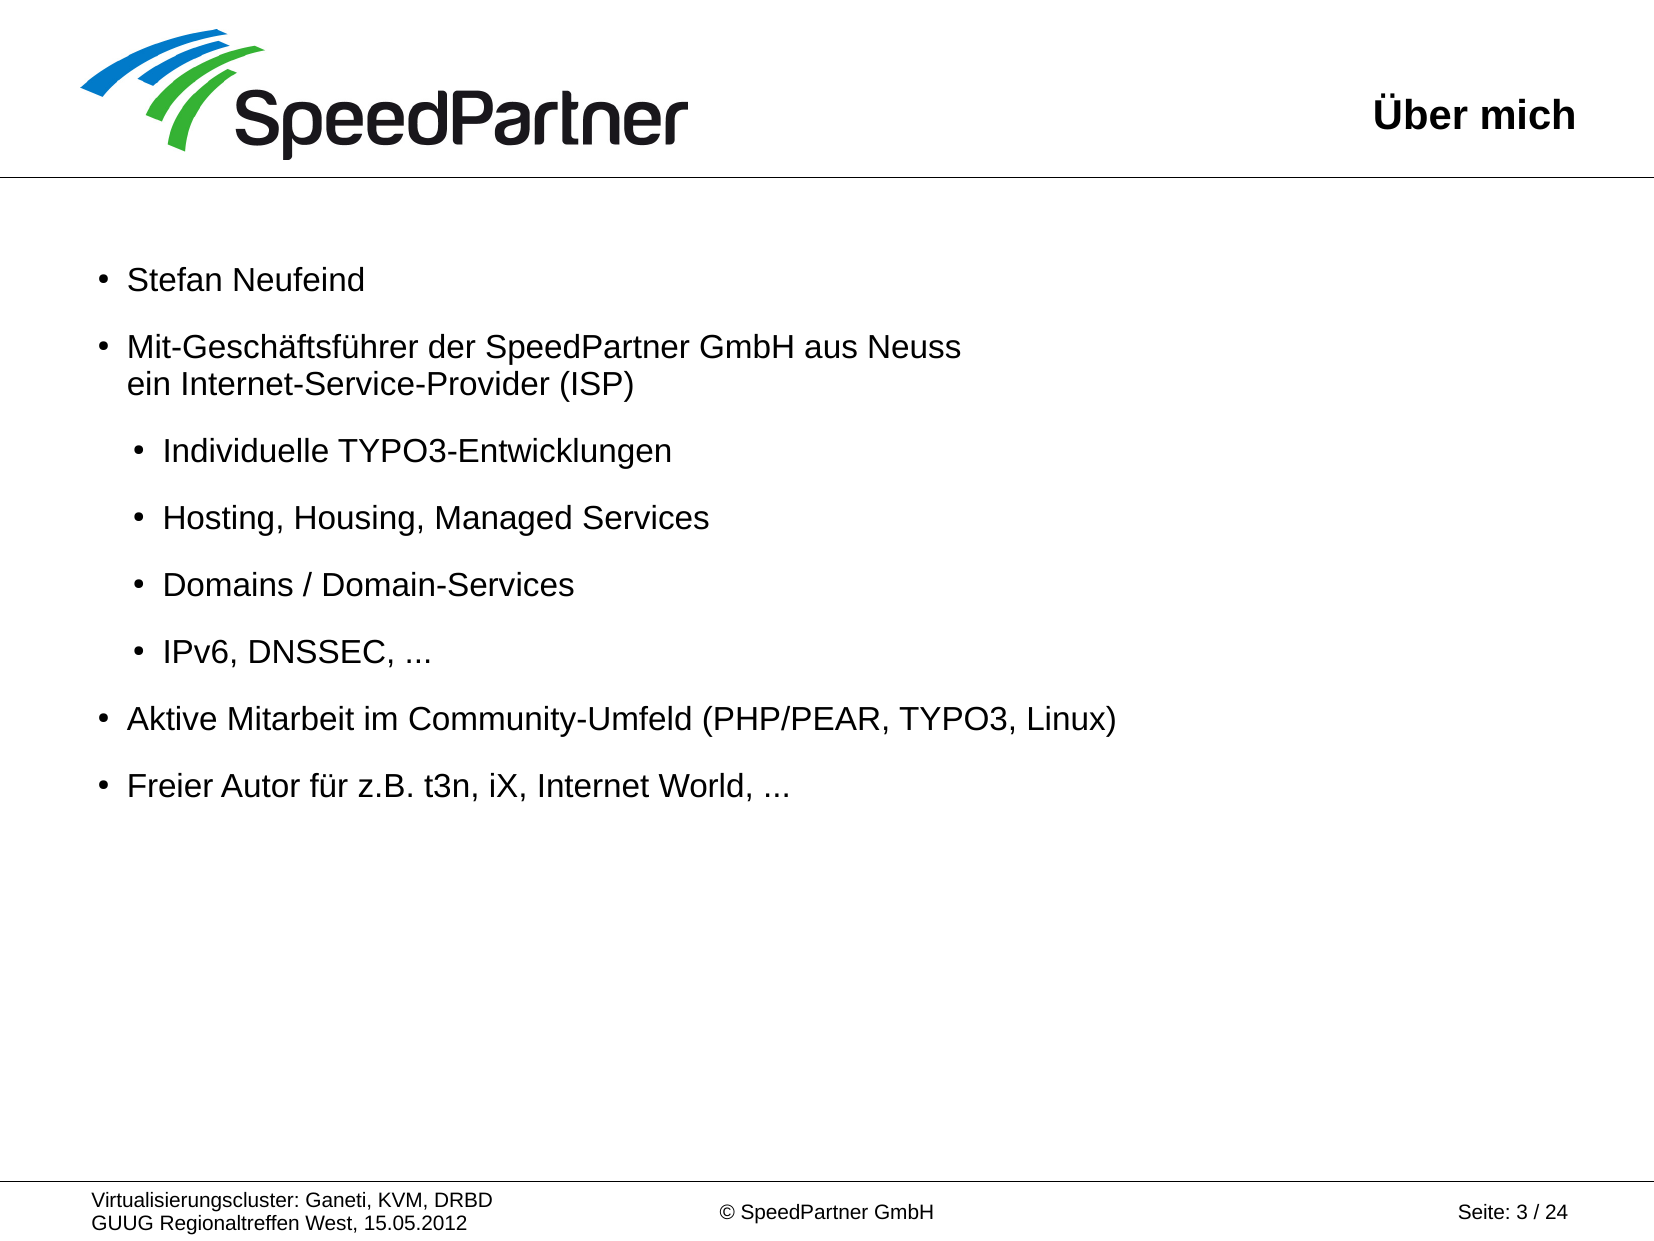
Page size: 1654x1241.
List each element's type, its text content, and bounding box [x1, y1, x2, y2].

text_box Stefan Neufeind Mit-Geschäftsführer der SpeedPartner GmbH aus Neuss ein Internet-Service-Provider (ISP) Individuelle TYPO3-Entwicklungen Hosting, Housing, Managed Services Domains / Domain-Services IPv6, DNSSEC, ... Aktive Mitarbeit im Community-Umfeld (PHP/PEAR, TYPO3, Linux) Freier Autor für z.B. t3n, iX, Internet World, ... [82, 253, 1565, 1177]
picture [80, 29, 688, 160]
title Über mich [590, 70, 1577, 160]
